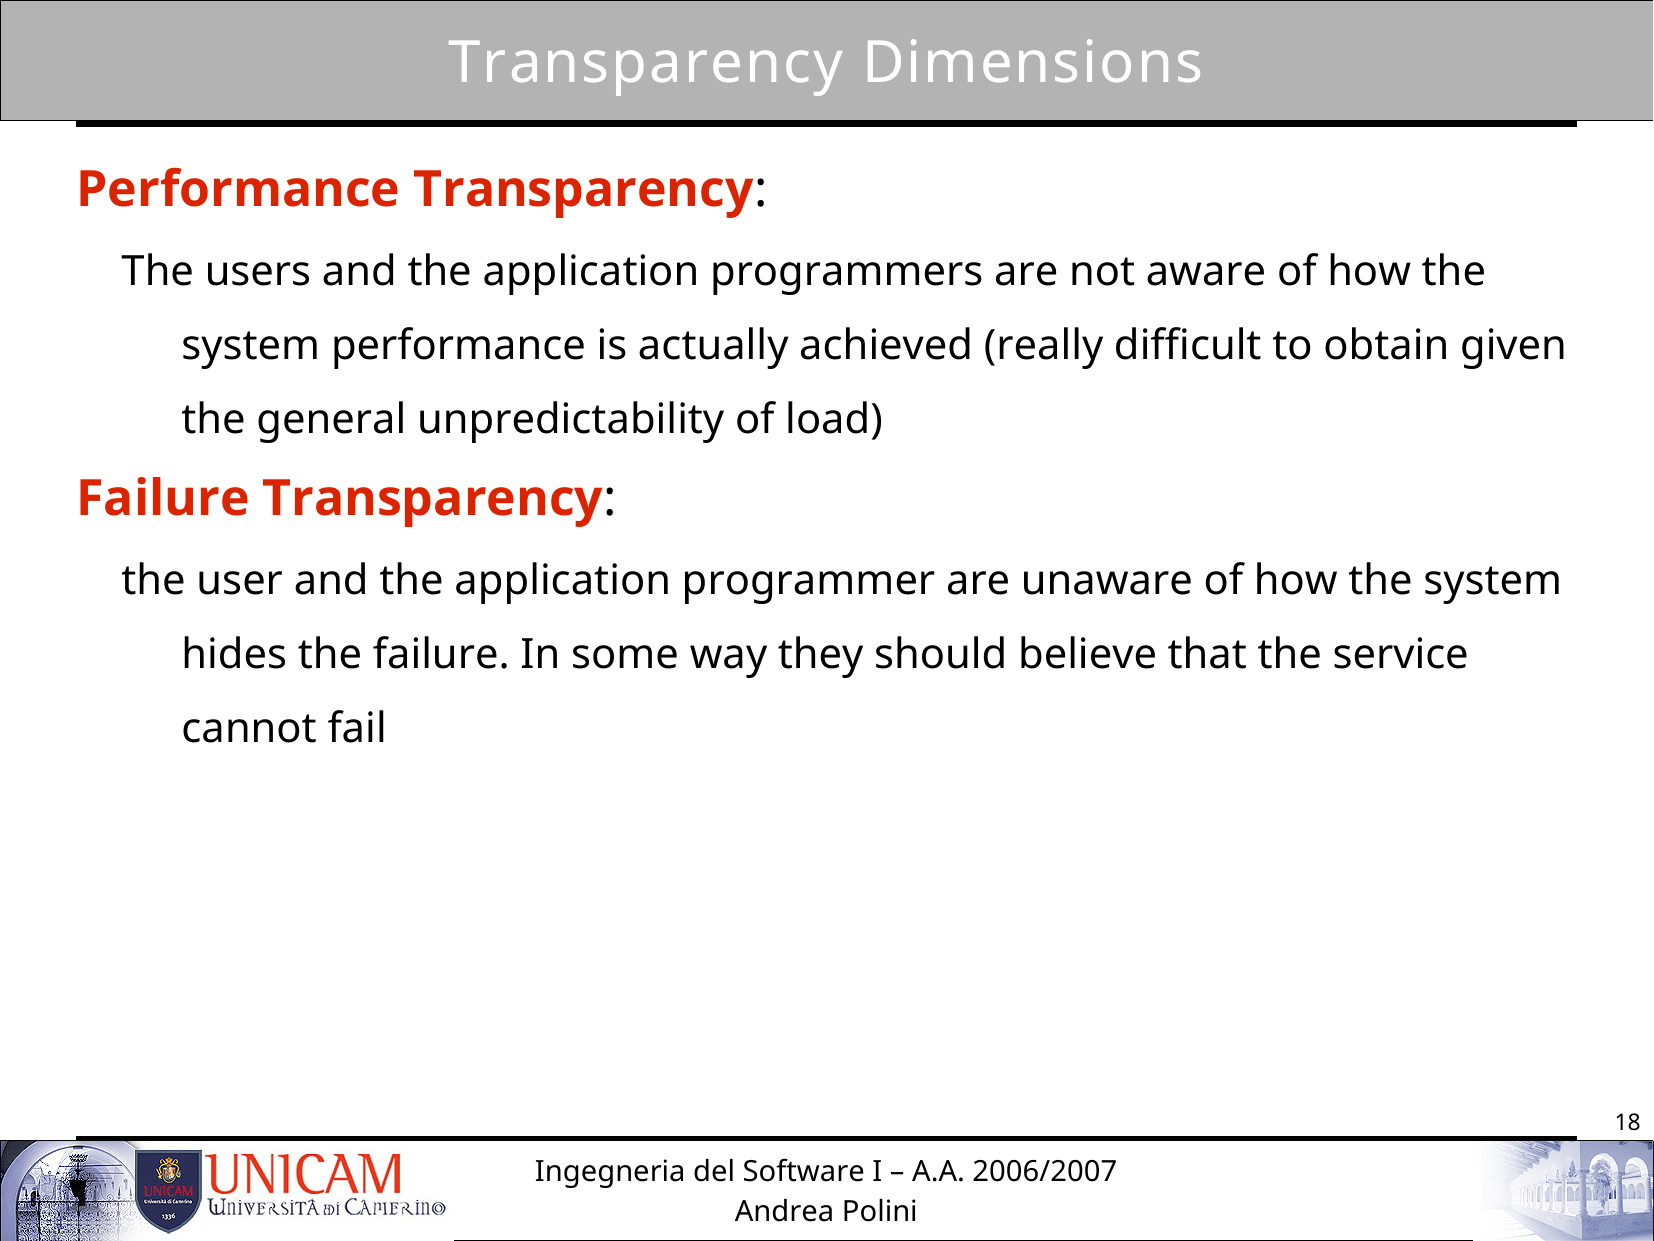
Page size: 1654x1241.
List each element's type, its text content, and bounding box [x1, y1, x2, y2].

picture [0, 1141, 454, 1241]
picture [1473, 1141, 1654, 1241]
list Performance Transparency: The users and the application programmers are not aware of how the system performance is actually achieved (really difficult to obtain given the general unpredictability of load) Failure Transparency: the user and the application programmer are unaware of how the system hides the failure. In some way they should believe that the service cannot fail [76, 152, 1577, 715]
title Transparency Dimensions [0, 0, 1653, 121]
